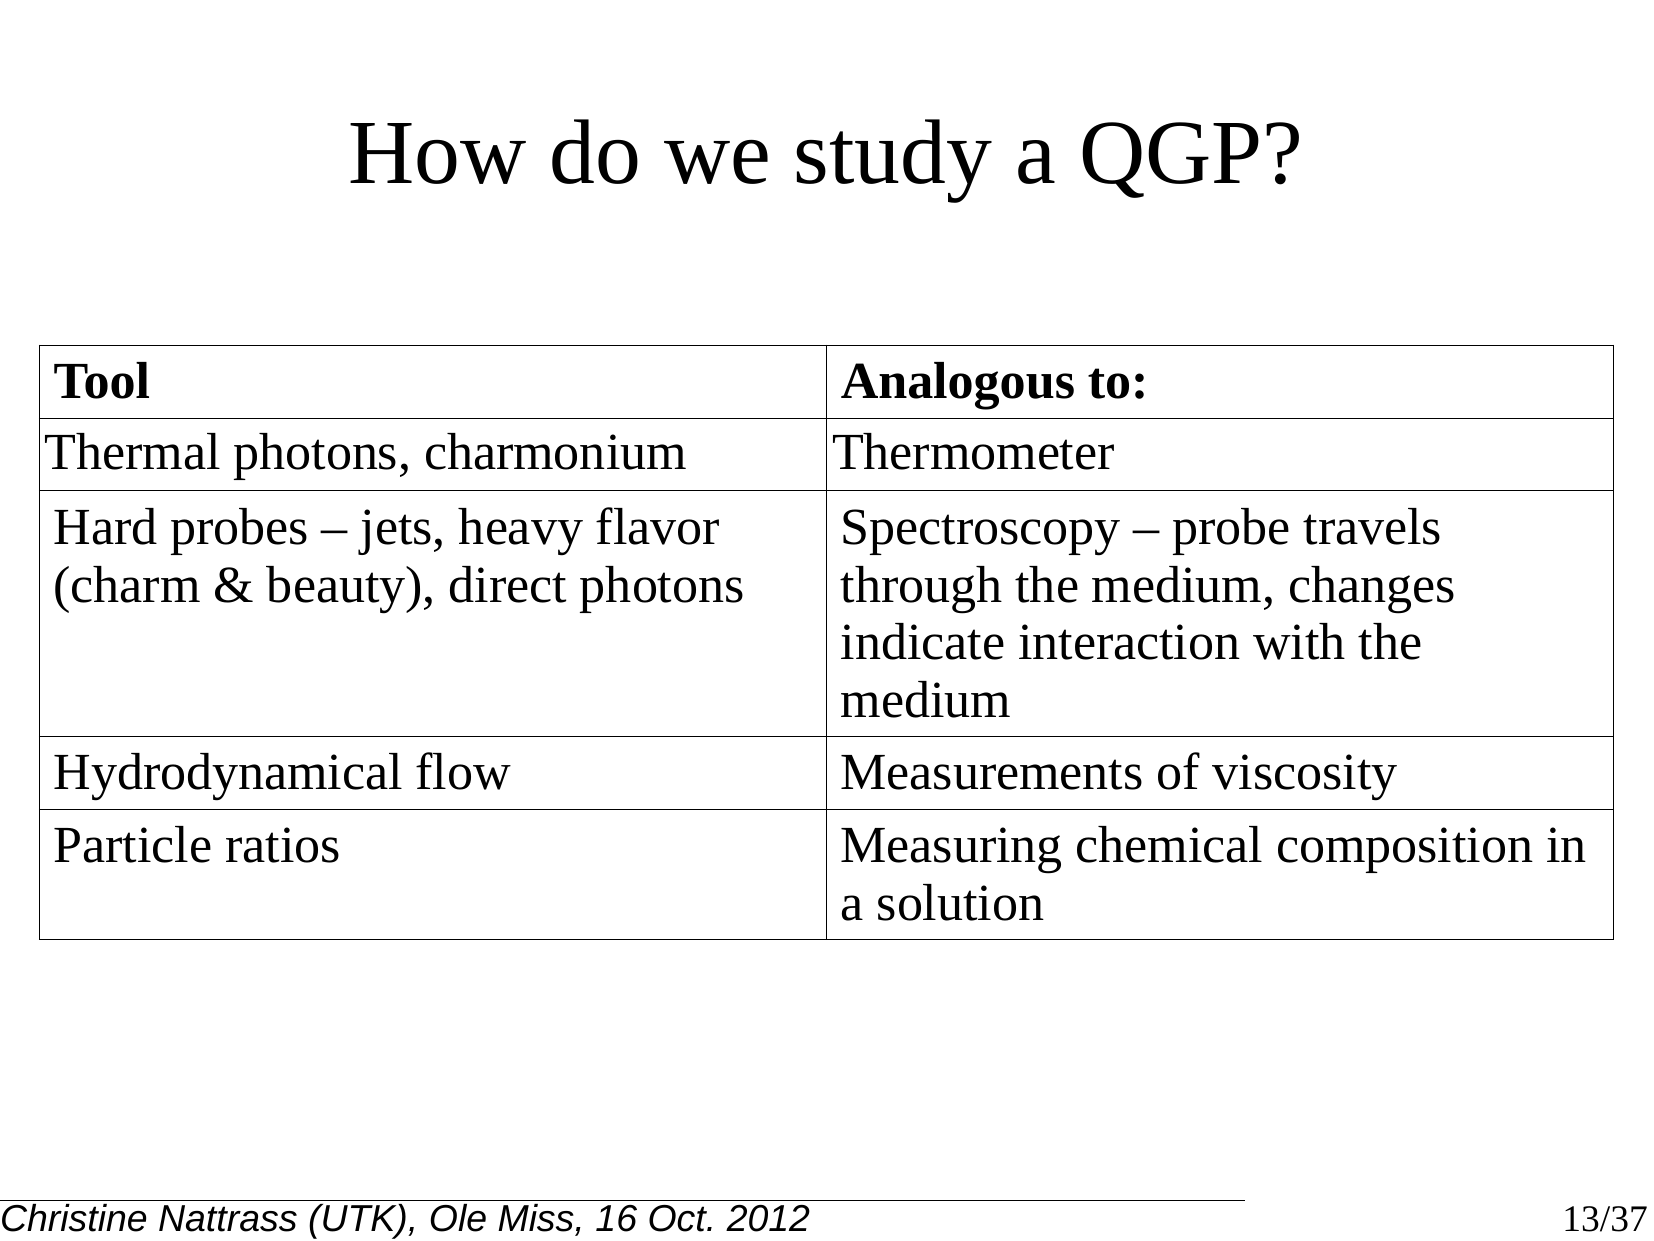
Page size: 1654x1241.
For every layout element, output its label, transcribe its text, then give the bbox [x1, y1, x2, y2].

table_cell Measurements of viscosity [827, 737, 1613, 809]
table_cell Thermal photons, charmonium [40, 419, 826, 490]
title How do we study a QGP? [82, 49, 1571, 257]
table_cell Measuring chemical composition in a solution [827, 810, 1613, 939]
table_header Tool [40, 346, 826, 418]
table_cell Hard probes – jets, heavy flavor (charm & beauty), direct photons [40, 491, 826, 736]
table_cell Particle ratios [40, 810, 826, 939]
table_cell Hydrodynamical flow [40, 737, 826, 809]
table_header Analogous to: [827, 346, 1613, 418]
table_cell Spectroscopy – probe travels through the medium, changes indicate interaction with the medium [827, 491, 1613, 736]
table_cell Thermometer [827, 419, 1613, 490]
